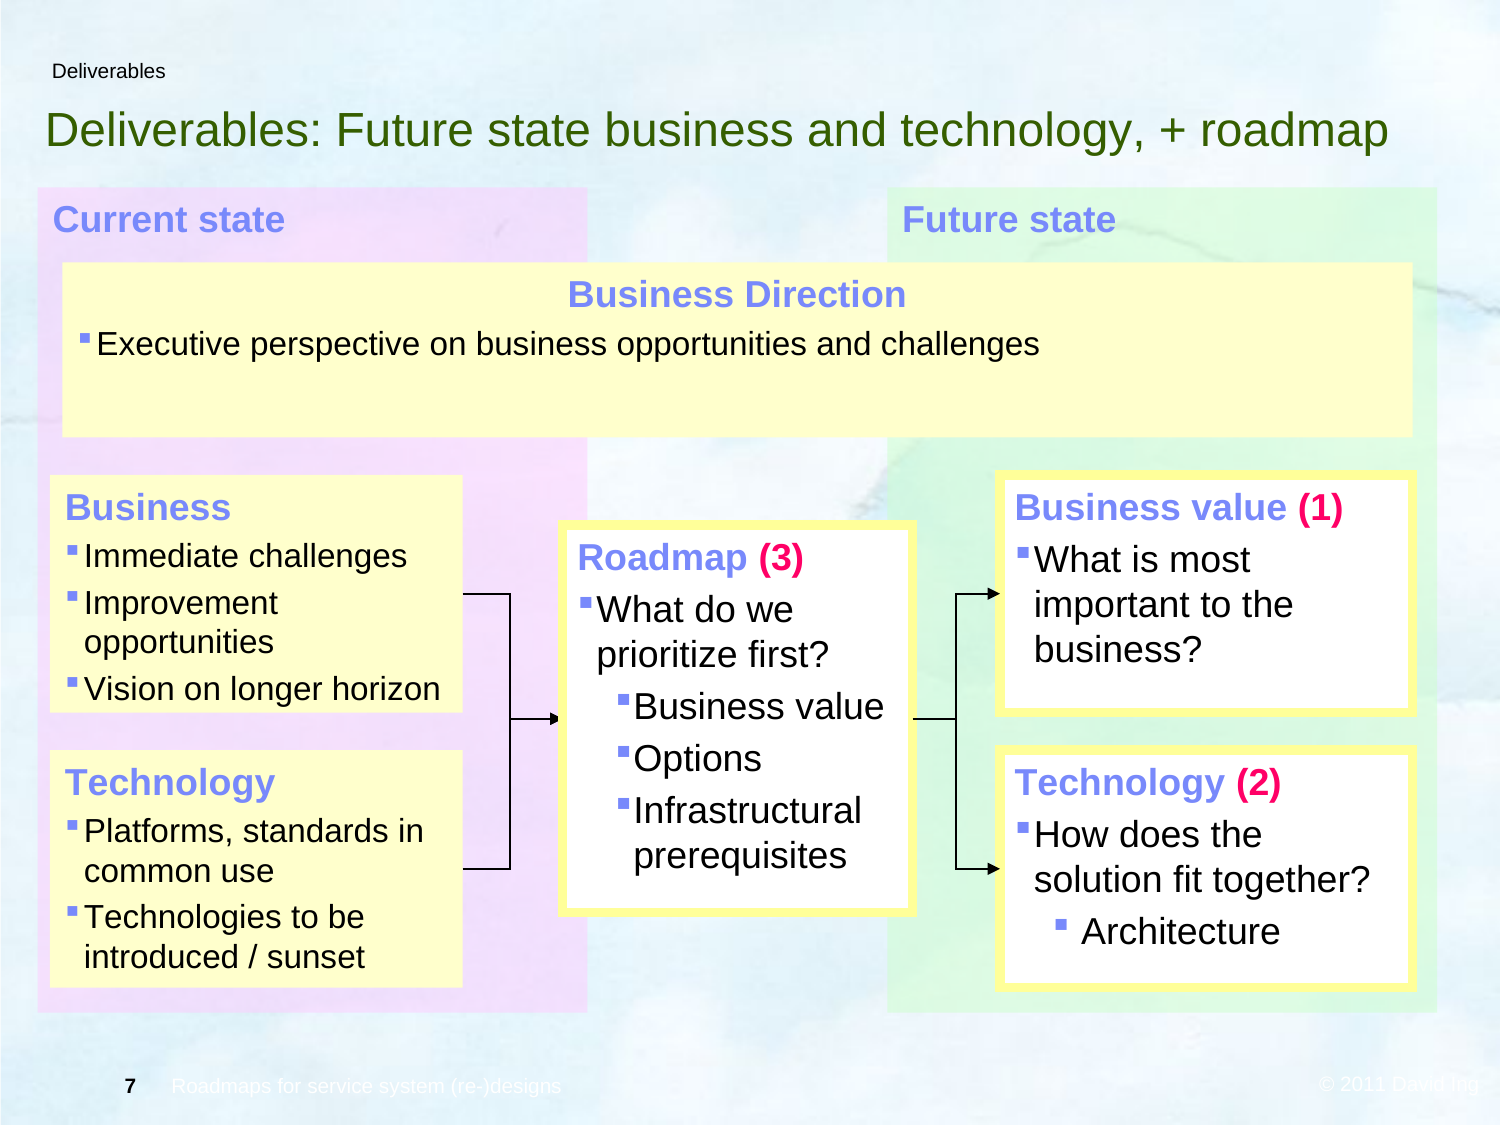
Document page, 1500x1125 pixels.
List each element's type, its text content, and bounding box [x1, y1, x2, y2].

text_box Technology (2) How does the solution fit together? Architecture [999, 750, 1413, 988]
text_box Current state [37, 187, 588, 1013]
picture [0, 0, 1500, 1125]
text_box Technology Platforms, standards in common use Technologies to be introduced / sunset [49, 750, 463, 988]
text_box Deliverables [29, 22, 1305, 83]
text_box Business Immediate challenges Improvement opportunities Vision on longer horizon [49, 474, 463, 713]
title Deliverables: Future state business and technology, + roadmap [29, 97, 1455, 203]
text_box Business Direction Executive perspective on business opportunities and challenges [62, 262, 1413, 438]
text_box Business value (1) What is most important to the business? [999, 474, 1413, 713]
text_box Future state [887, 187, 1438, 1013]
text_box Roadmap (3) What do we prioritize first? Business value Options Infrastructural prerequisites [562, 525, 913, 913]
